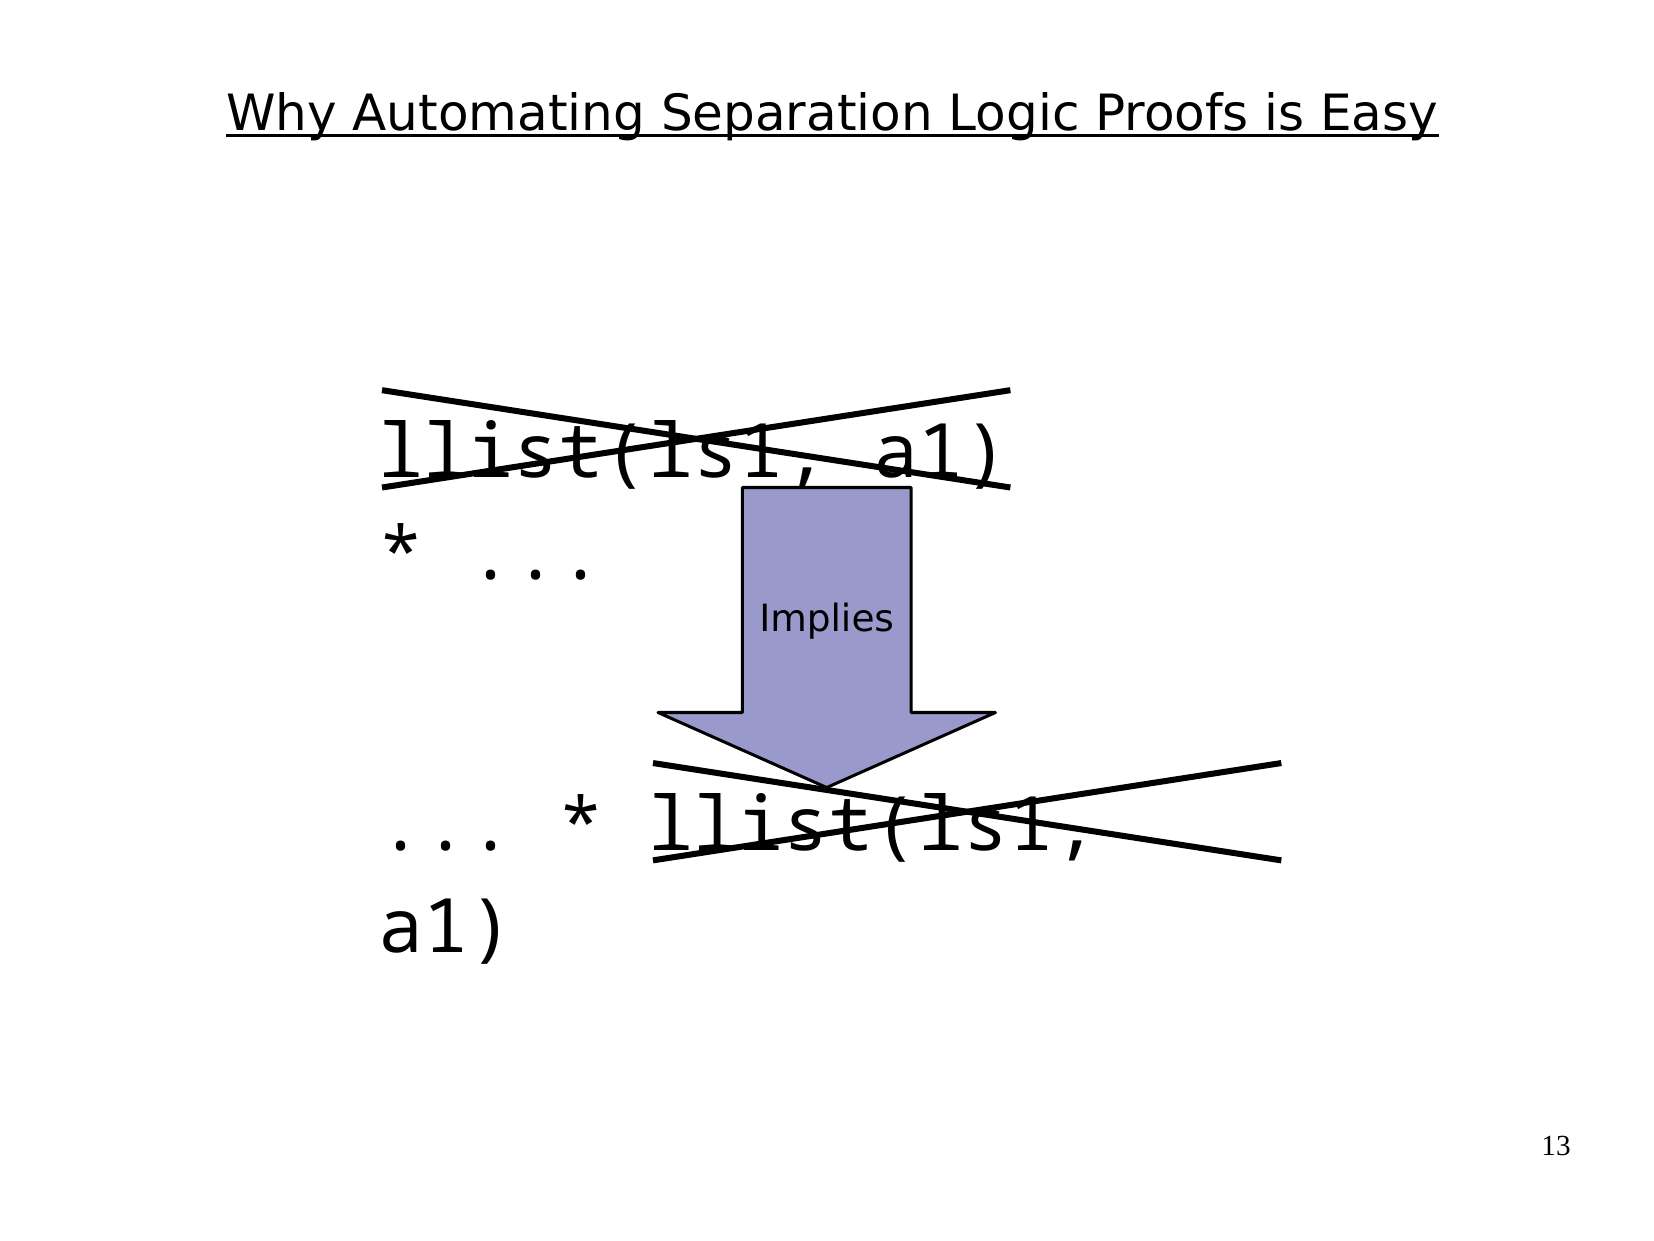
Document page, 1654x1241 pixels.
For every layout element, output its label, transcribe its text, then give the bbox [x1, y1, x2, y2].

text_box Implies [657, 487, 996, 787]
text_box ... * llist(ls1, a1) [679, 763, 818, 785]
text_box ... * llist(ls1, a1) [992, 763, 1290, 861]
text_box llist(ls1, a1) * ... [405, 443, 987, 488]
text_box llist(ls1, a1) * ... [364, 390, 671, 488]
text_box llist(ls1, a1) * ... [722, 390, 1290, 488]
text_box ... * llist(ls1, a1) [364, 763, 942, 861]
text_box ... * llist(ls1, a1) [831, 763, 1255, 808]
text_box ... * llist(ls1, a1) [676, 815, 1259, 861]
text_box llist(ls1, a1) * ... [408, 390, 985, 435]
text_box Why Automating Separation Logic Proofs is Easy [211, 76, 1463, 151]
